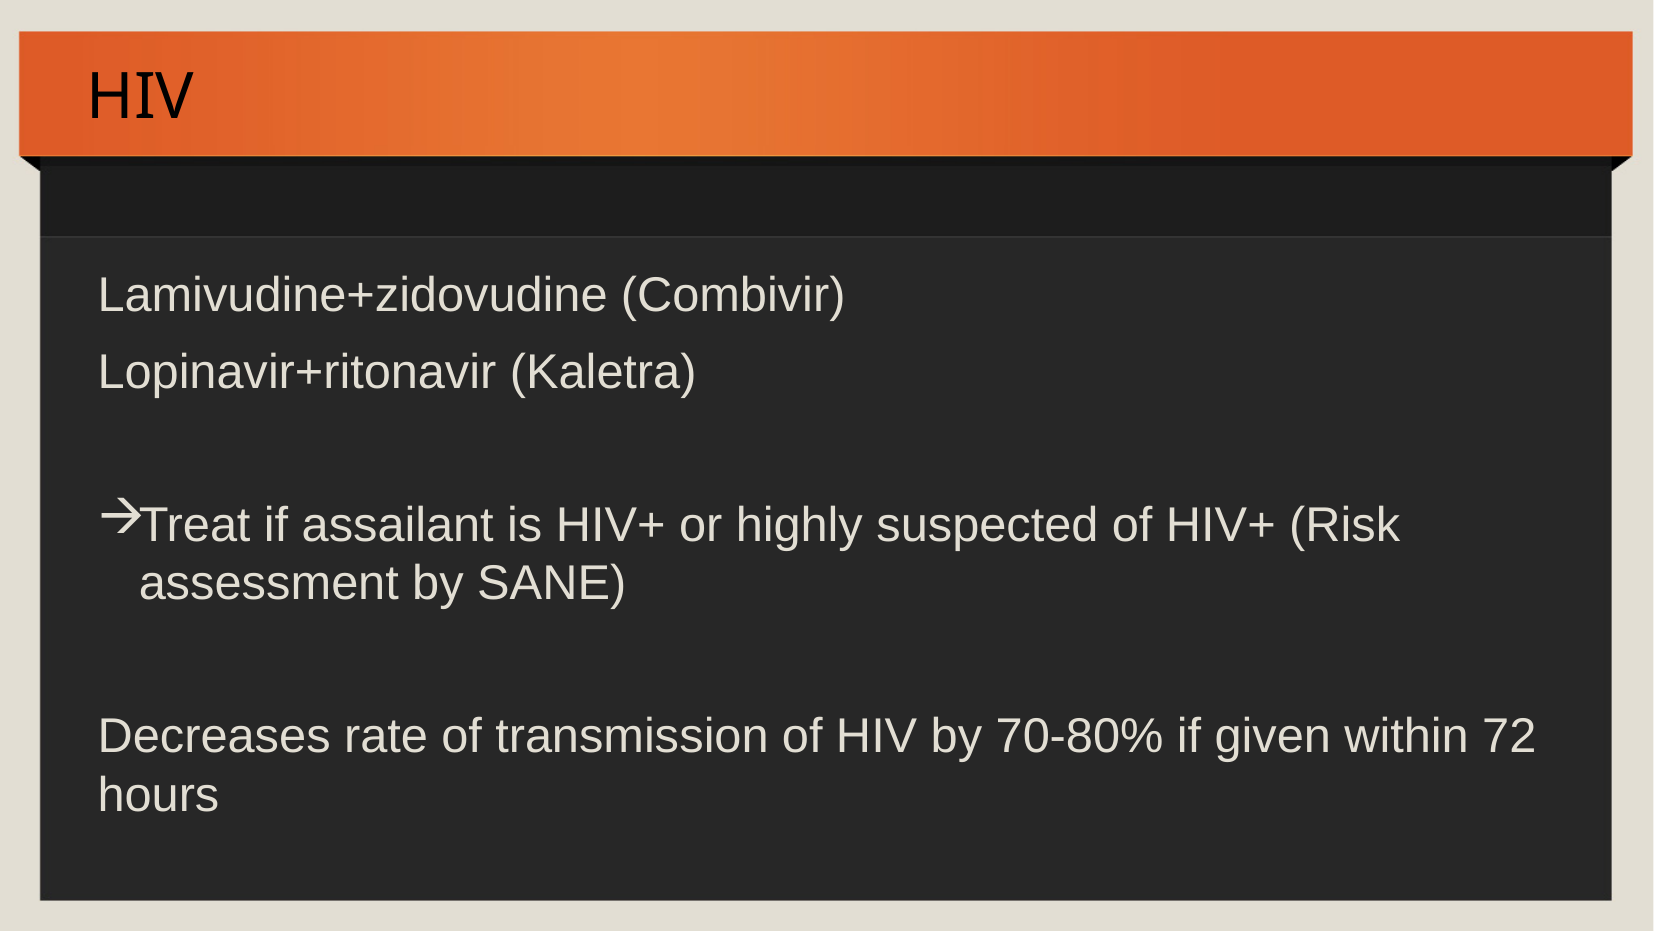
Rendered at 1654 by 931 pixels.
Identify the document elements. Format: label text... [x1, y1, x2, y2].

list Lamivudine+zidovudine (Combivir) Lopinavir+ritonavir (Kaletra) Treat if assailant is HIV+ or highly suspected of HIV+ (Risk assessment by SANE) Decreases rate of transmission of HIV by 70-80% if given within 72 hours [82, 255, 1571, 831]
picture [0, 0, 1654, 931]
title HIV [71, 46, 1597, 140]
